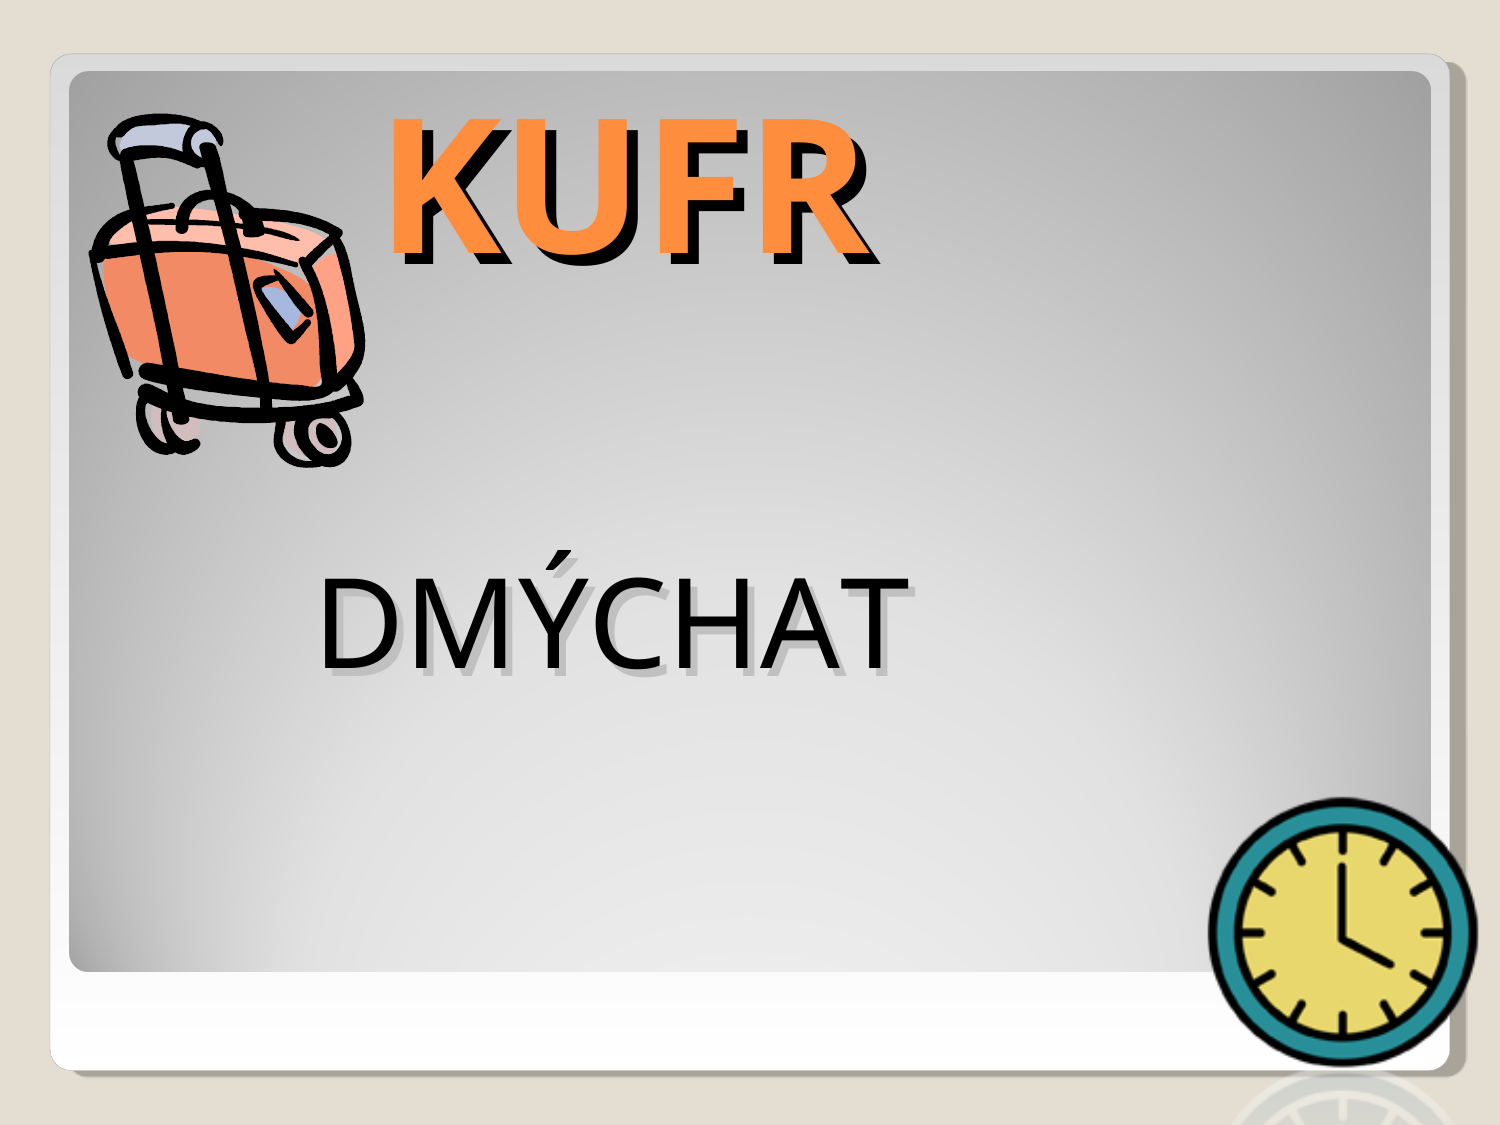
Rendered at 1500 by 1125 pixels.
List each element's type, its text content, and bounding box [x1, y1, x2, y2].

text_box KUFR [362, 54, 1379, 362]
text_box DMÝCHAT [107, 536, 1117, 780]
picture [69, 71, 1500, 1125]
